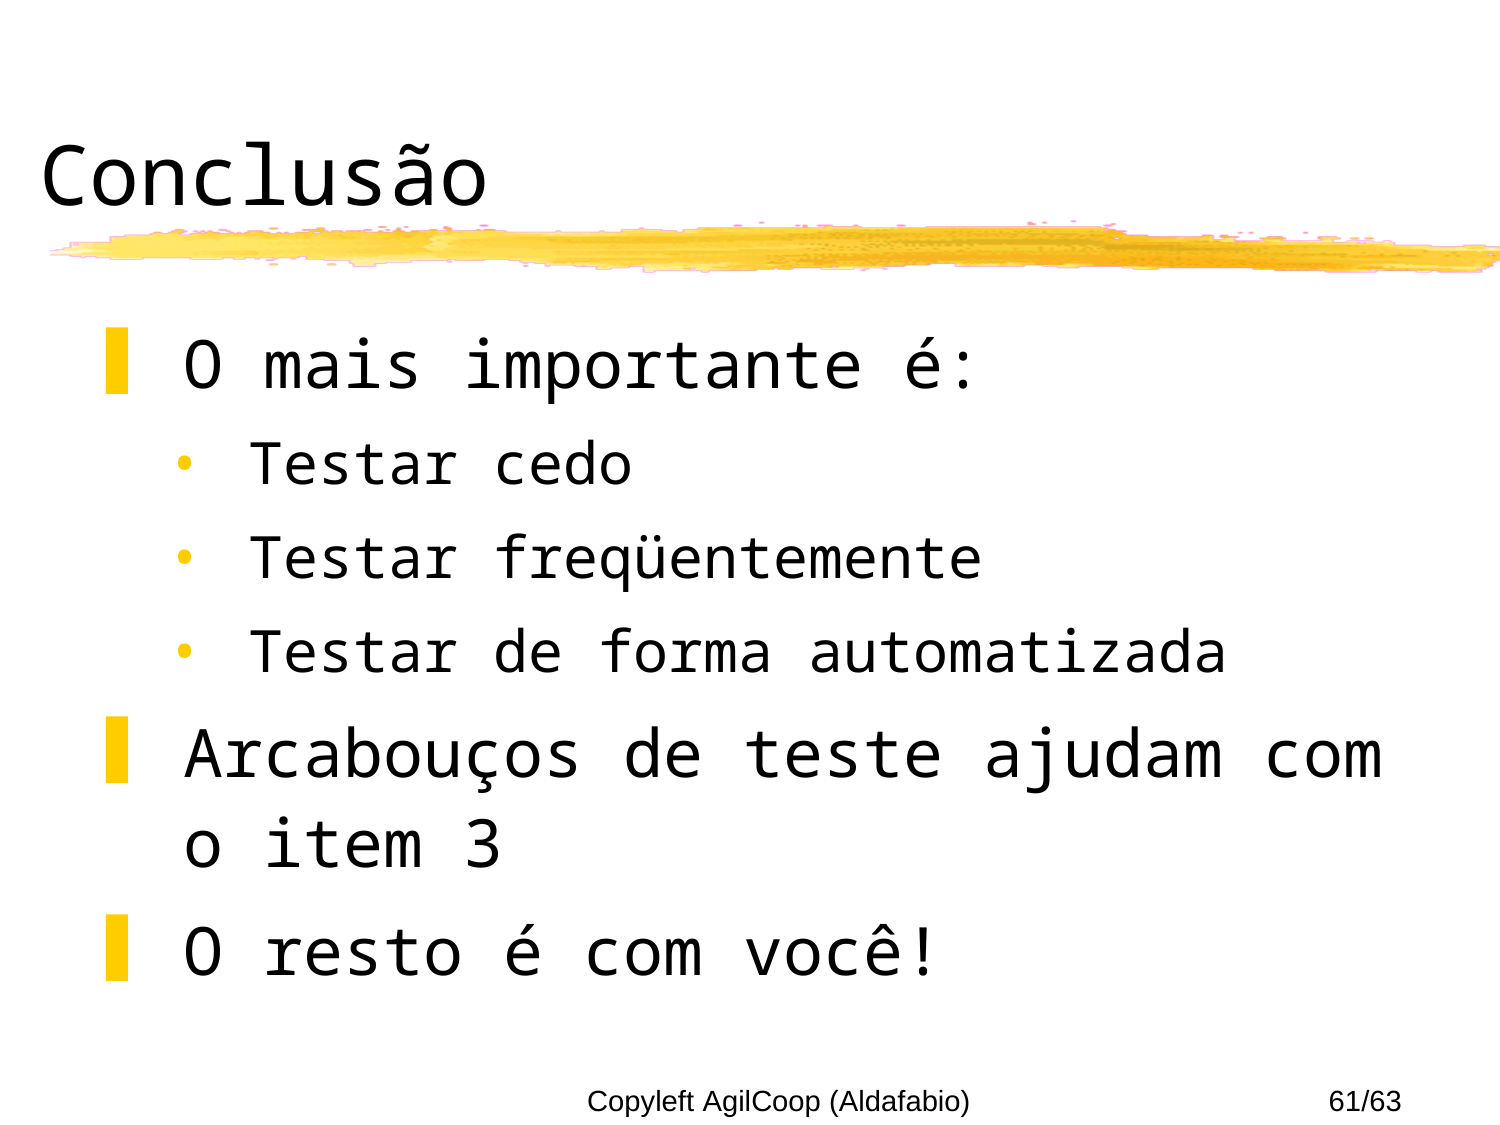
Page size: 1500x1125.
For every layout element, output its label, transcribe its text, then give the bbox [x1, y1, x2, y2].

list O mais importante é: Testar cedo Testar freqüentemente Testar de forma automatizada Arcabouços de teste ajudam com o item 3 O resto é com você! [74, 309, 1450, 994]
title Conclusão [24, 74, 1488, 238]
picture [50, 215, 1500, 284]
